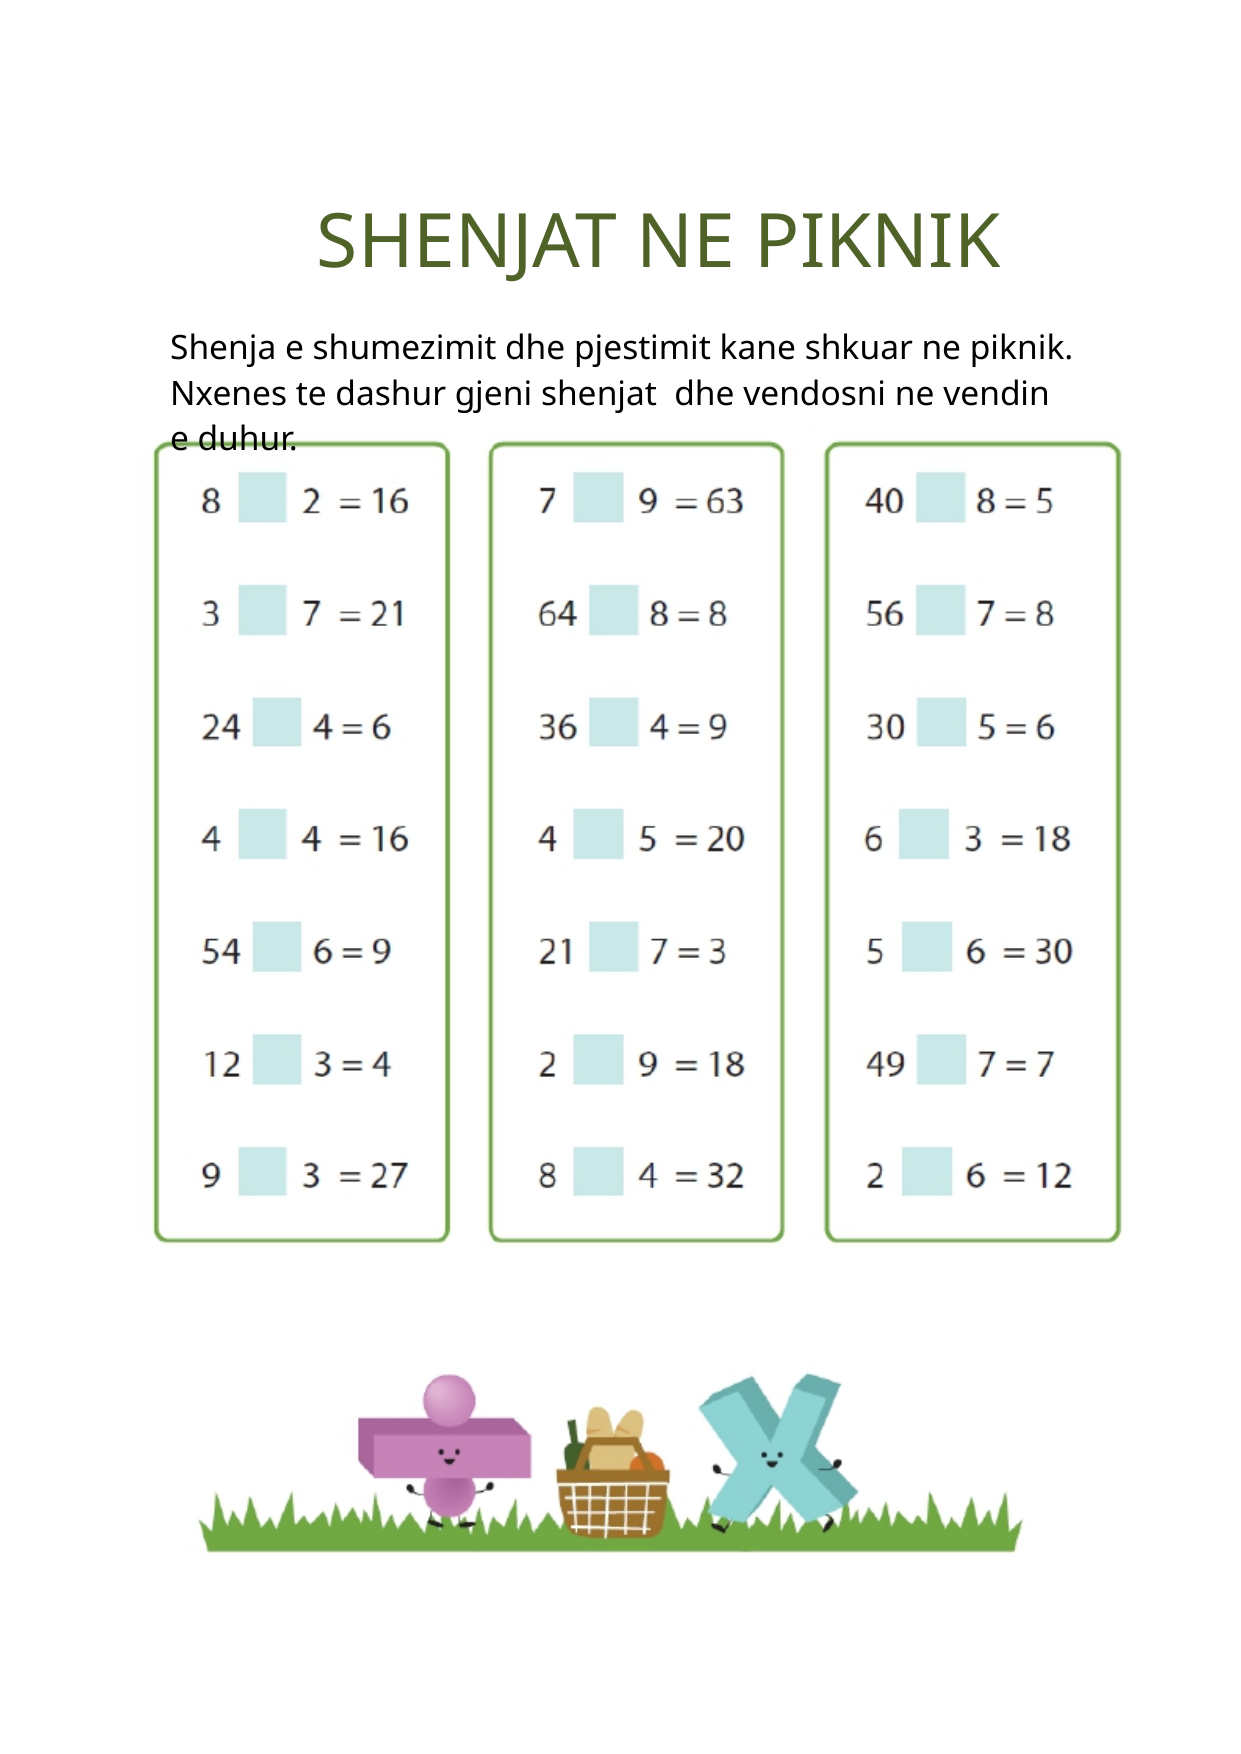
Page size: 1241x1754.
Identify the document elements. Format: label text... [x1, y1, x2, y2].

picture [56, 424, 1209, 1257]
text_box SHENJAT NE PIKNIK [145, 89, 1063, 392]
picture [202, 434, 212, 448]
text_box Shenja e shumezimit dhe pjestimit kane shkuar ne piknik. Nxenes te dashur gjeni shenjat dhe vendosni ne vendin e duhur. [155, 316, 1093, 414]
picture [135, 1362, 1084, 1557]
